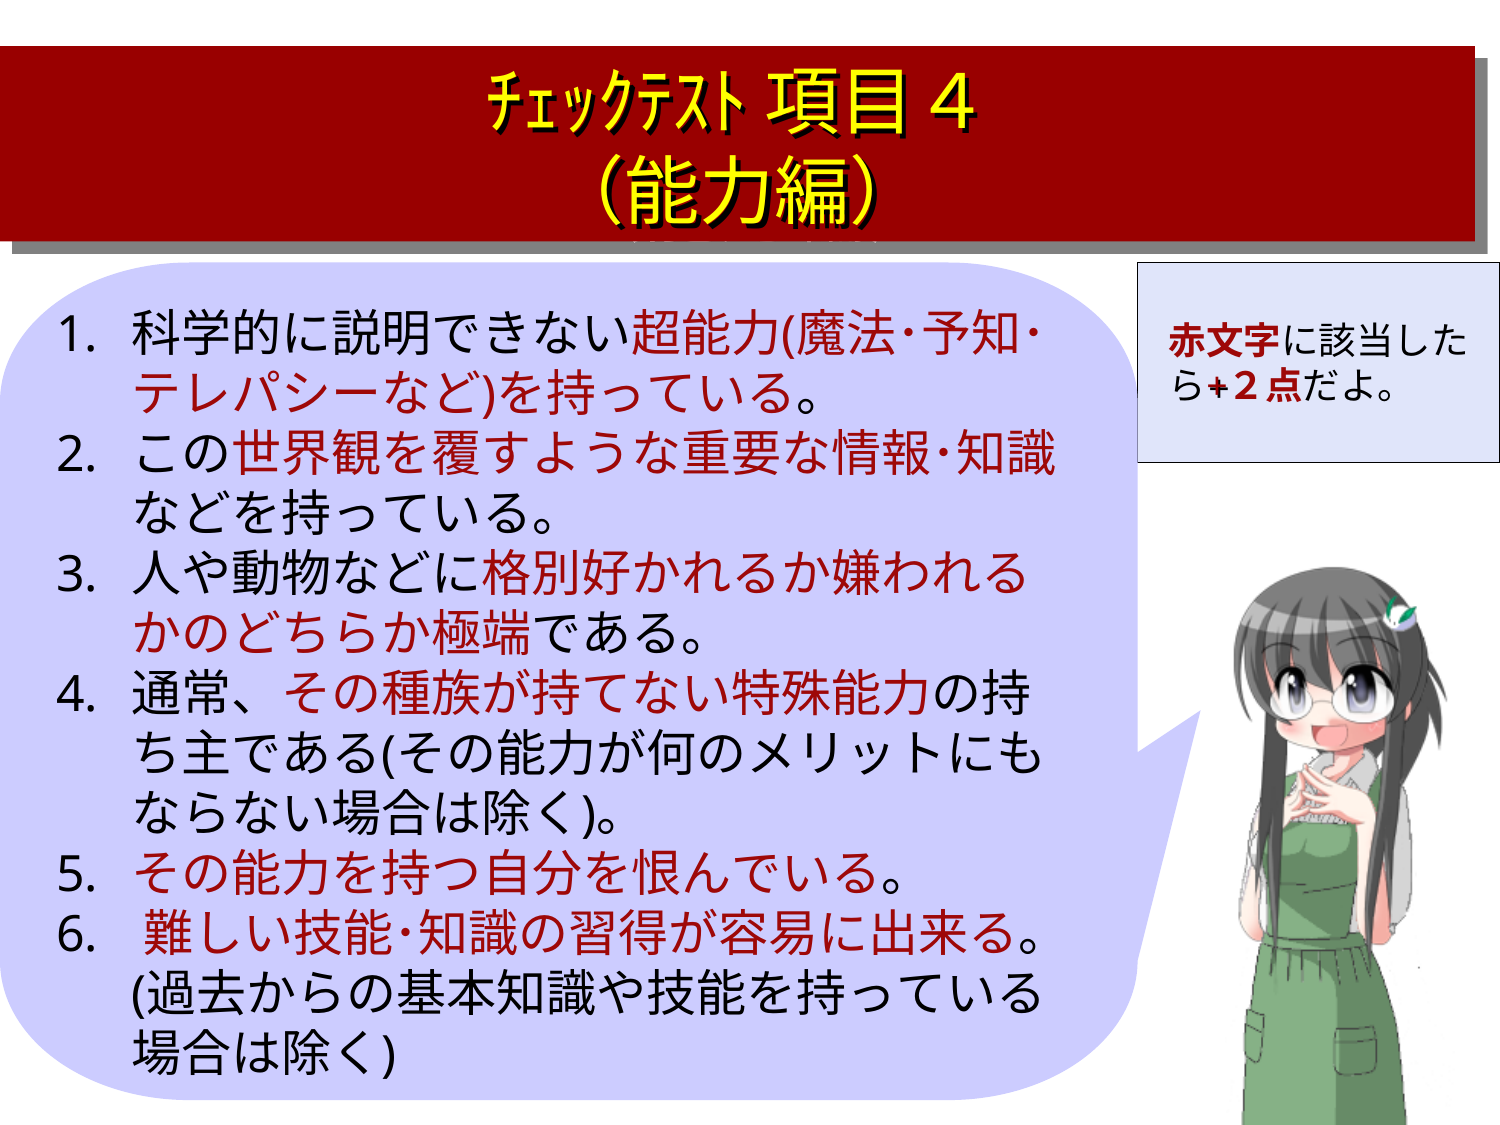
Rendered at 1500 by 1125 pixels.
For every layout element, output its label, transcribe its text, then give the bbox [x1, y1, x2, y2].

text_box 科学的に説明できない超能力(魔法･予知･テレパシーなど)を持っている。 この世界観を覆すような重要な情報･知識などを持っている。 人や動物などに格別好かれるか嫌われるかのどちらか極端である。 通常、その種族が持てない特殊能力の持ち主である(その能力が何のメリットにもならない場合は除く)。 その能力を持つ自分を恨んでいる。 難しい技能･知識の習得が容易に出来る。 (過去からの基本知識や技能を持っている場合は除く) [0, 262, 1201, 1101]
title ﾁｪｯｸﾃｽﾄ 項目４ （能力編） [0, 46, 1475, 242]
picture [1225, 558, 1455, 1125]
text_box 赤文字に該当したら+２点だよ。 [1137, 262, 1500, 463]
